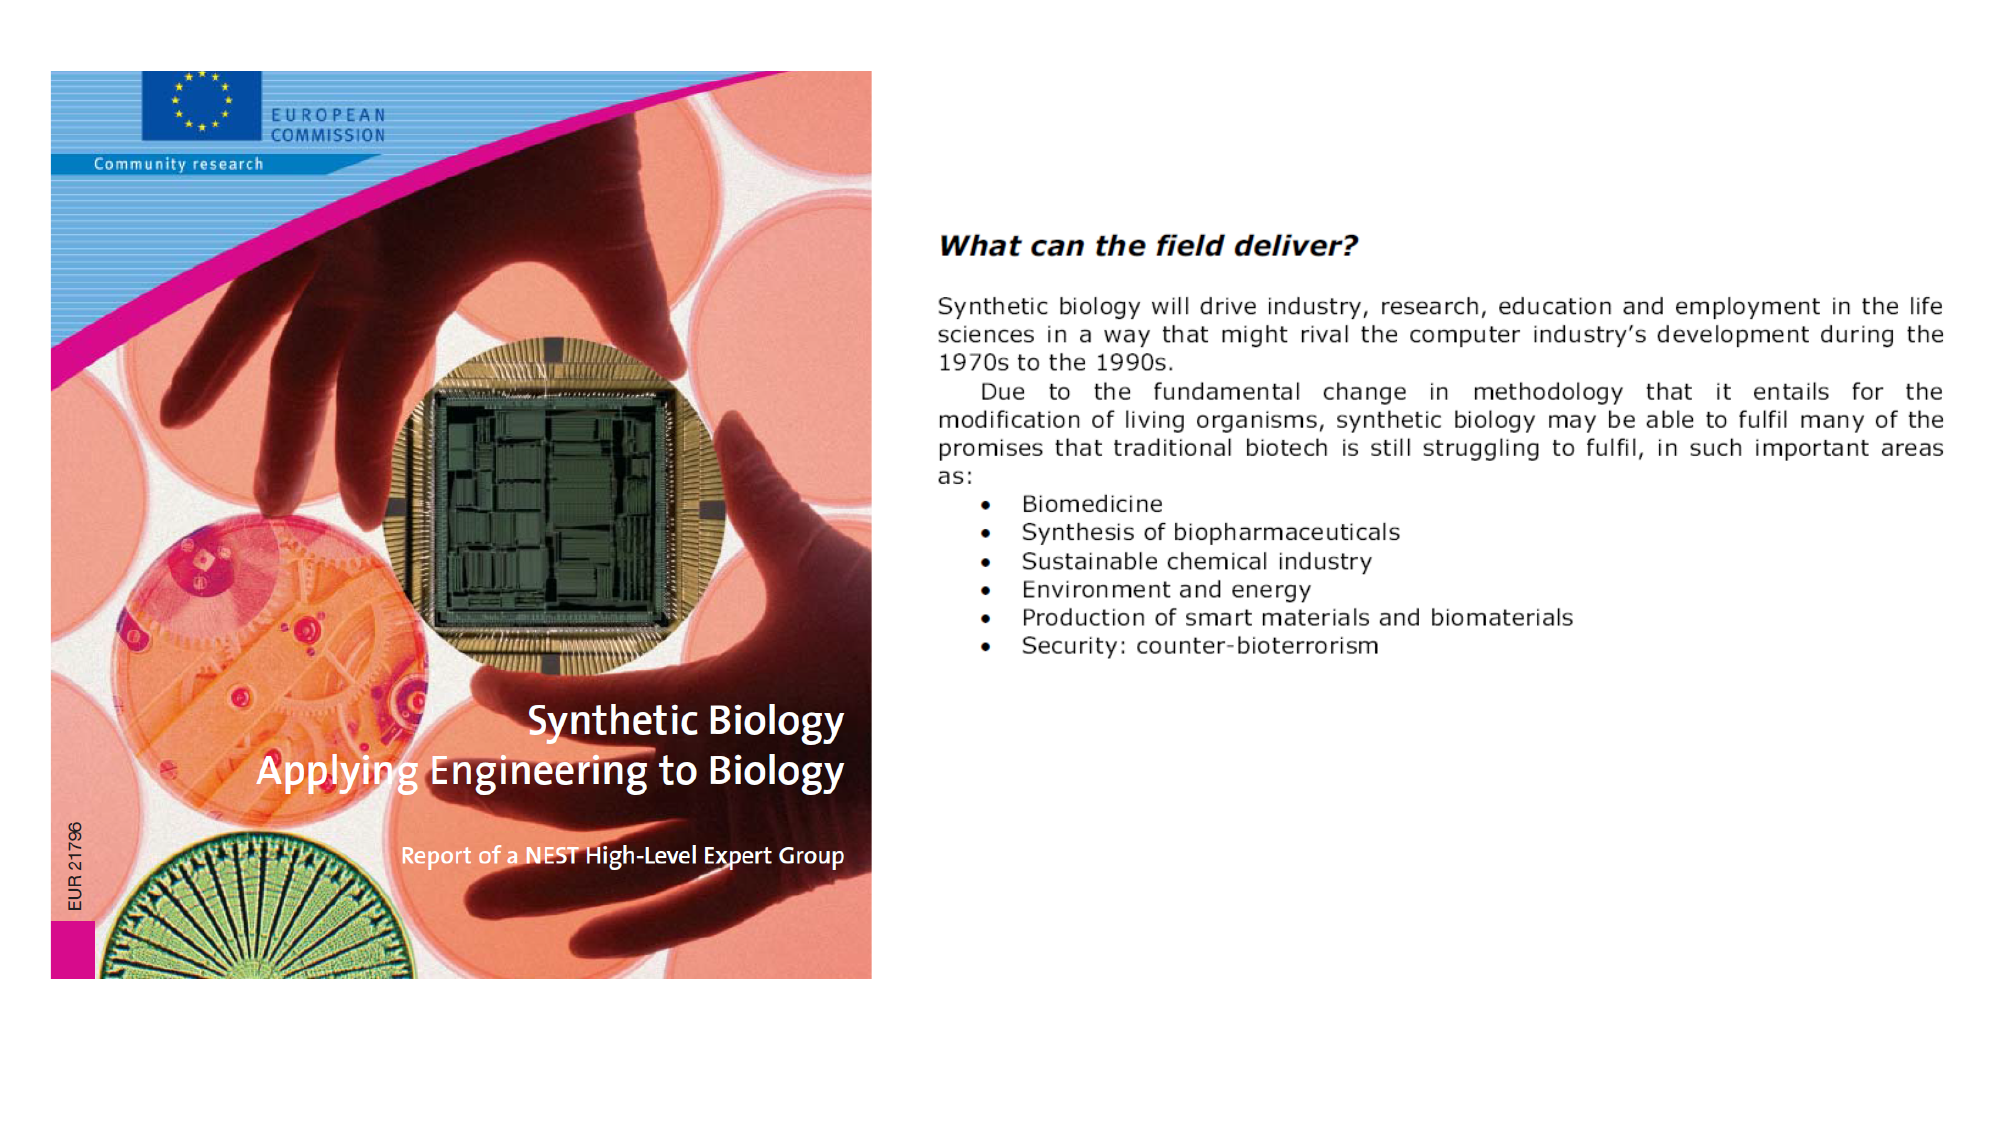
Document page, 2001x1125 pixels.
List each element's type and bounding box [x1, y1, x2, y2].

picture [912, 224, 1964, 671]
picture [50, 71, 872, 979]
